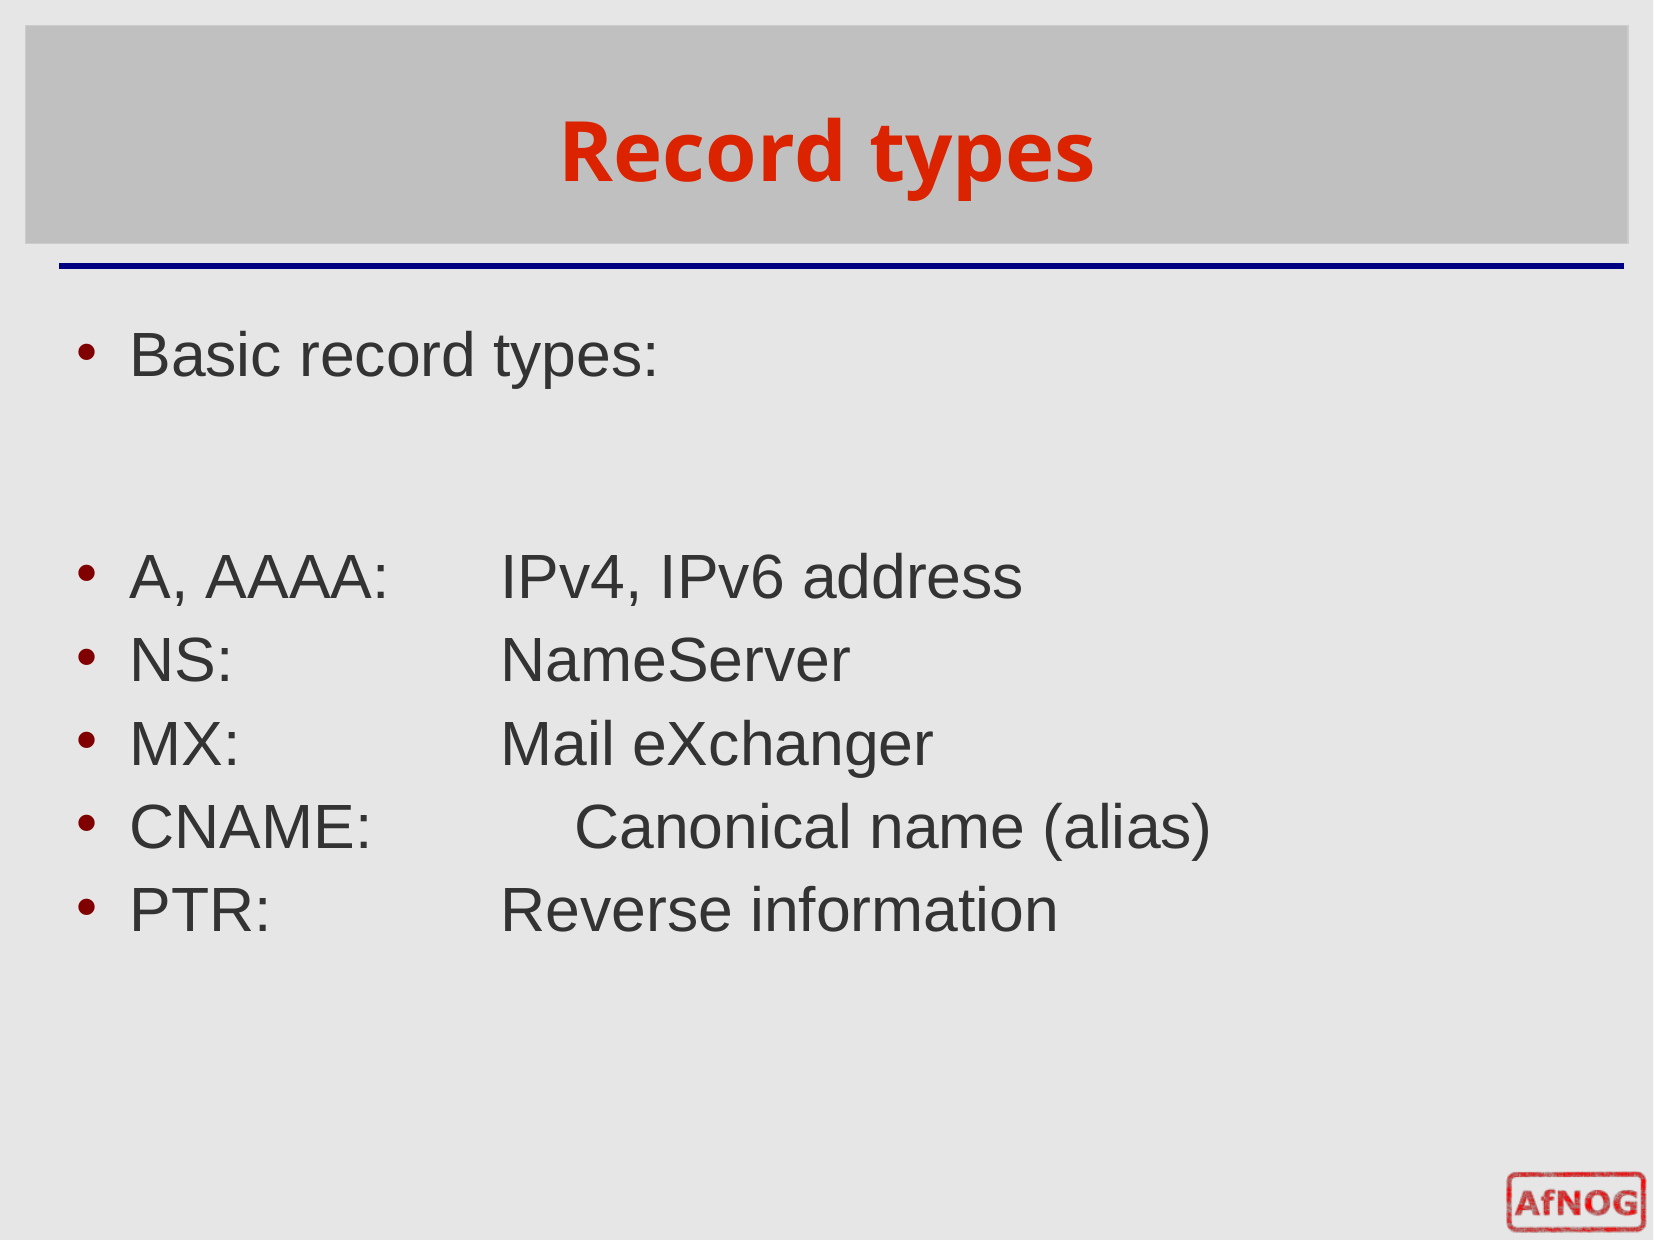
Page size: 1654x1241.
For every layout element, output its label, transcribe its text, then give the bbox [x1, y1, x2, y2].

picture [1505, 1170, 1648, 1235]
list Basic record types: A, AAAA: IPv4, IPv6 address NS: NameServer MX: Mail eXchanger CNAME: Canonical name (alias) PTR: Reverse information [59, 322, 1595, 1132]
title Record types [121, 46, 1534, 254]
